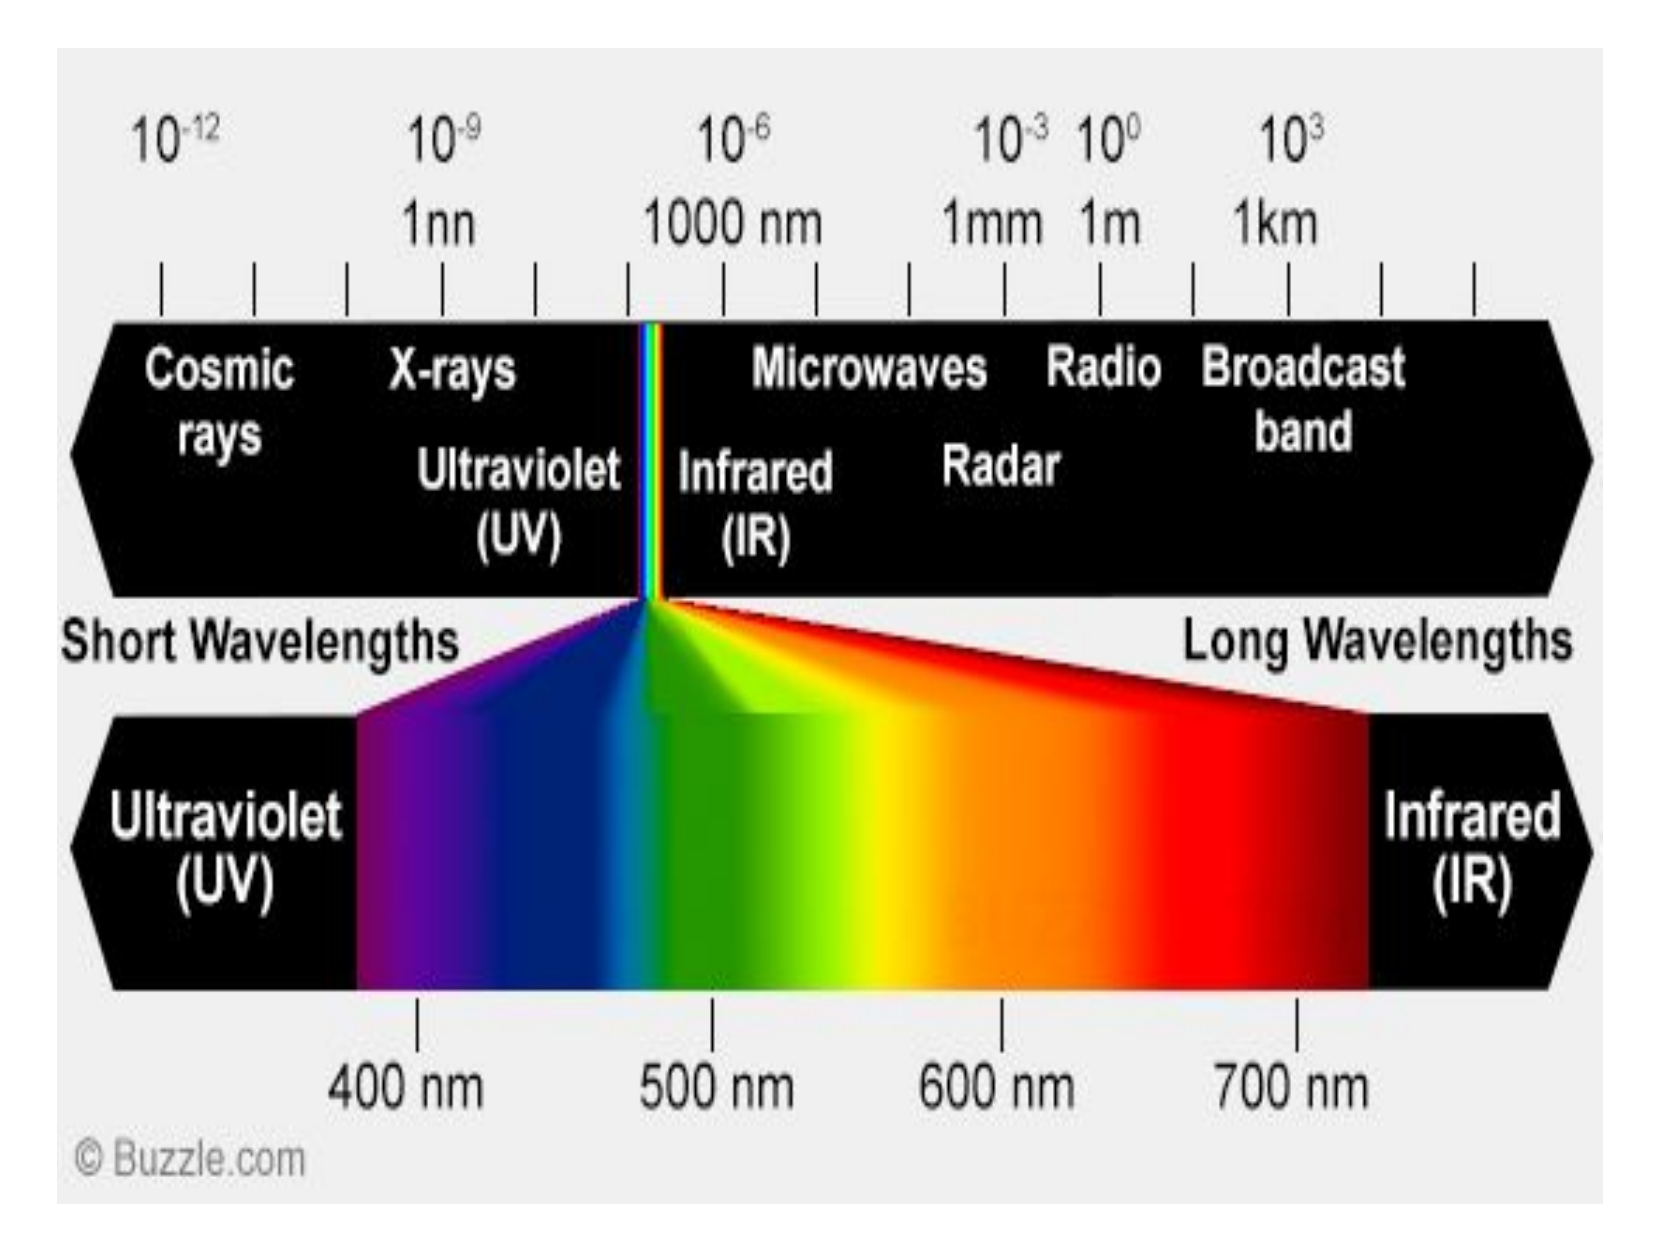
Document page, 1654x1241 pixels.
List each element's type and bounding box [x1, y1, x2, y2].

picture [57, 48, 1603, 1204]
